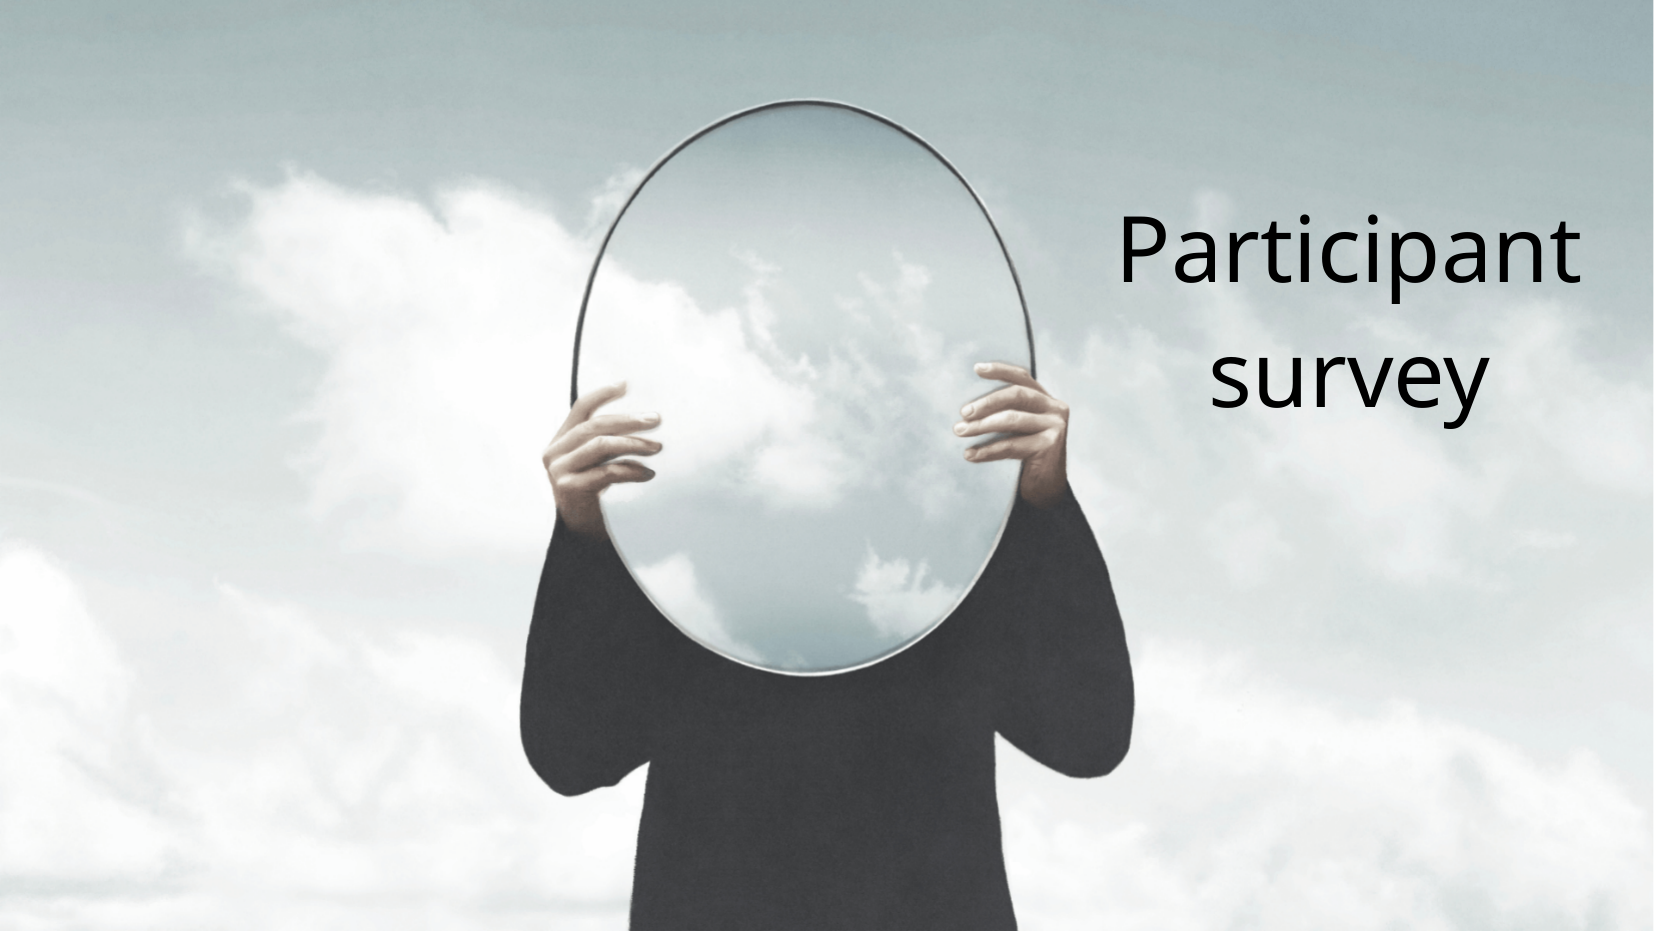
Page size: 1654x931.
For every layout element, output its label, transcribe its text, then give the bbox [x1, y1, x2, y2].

text_box Participant survey [1078, 177, 1621, 403]
picture [0, 0, 1654, 931]
